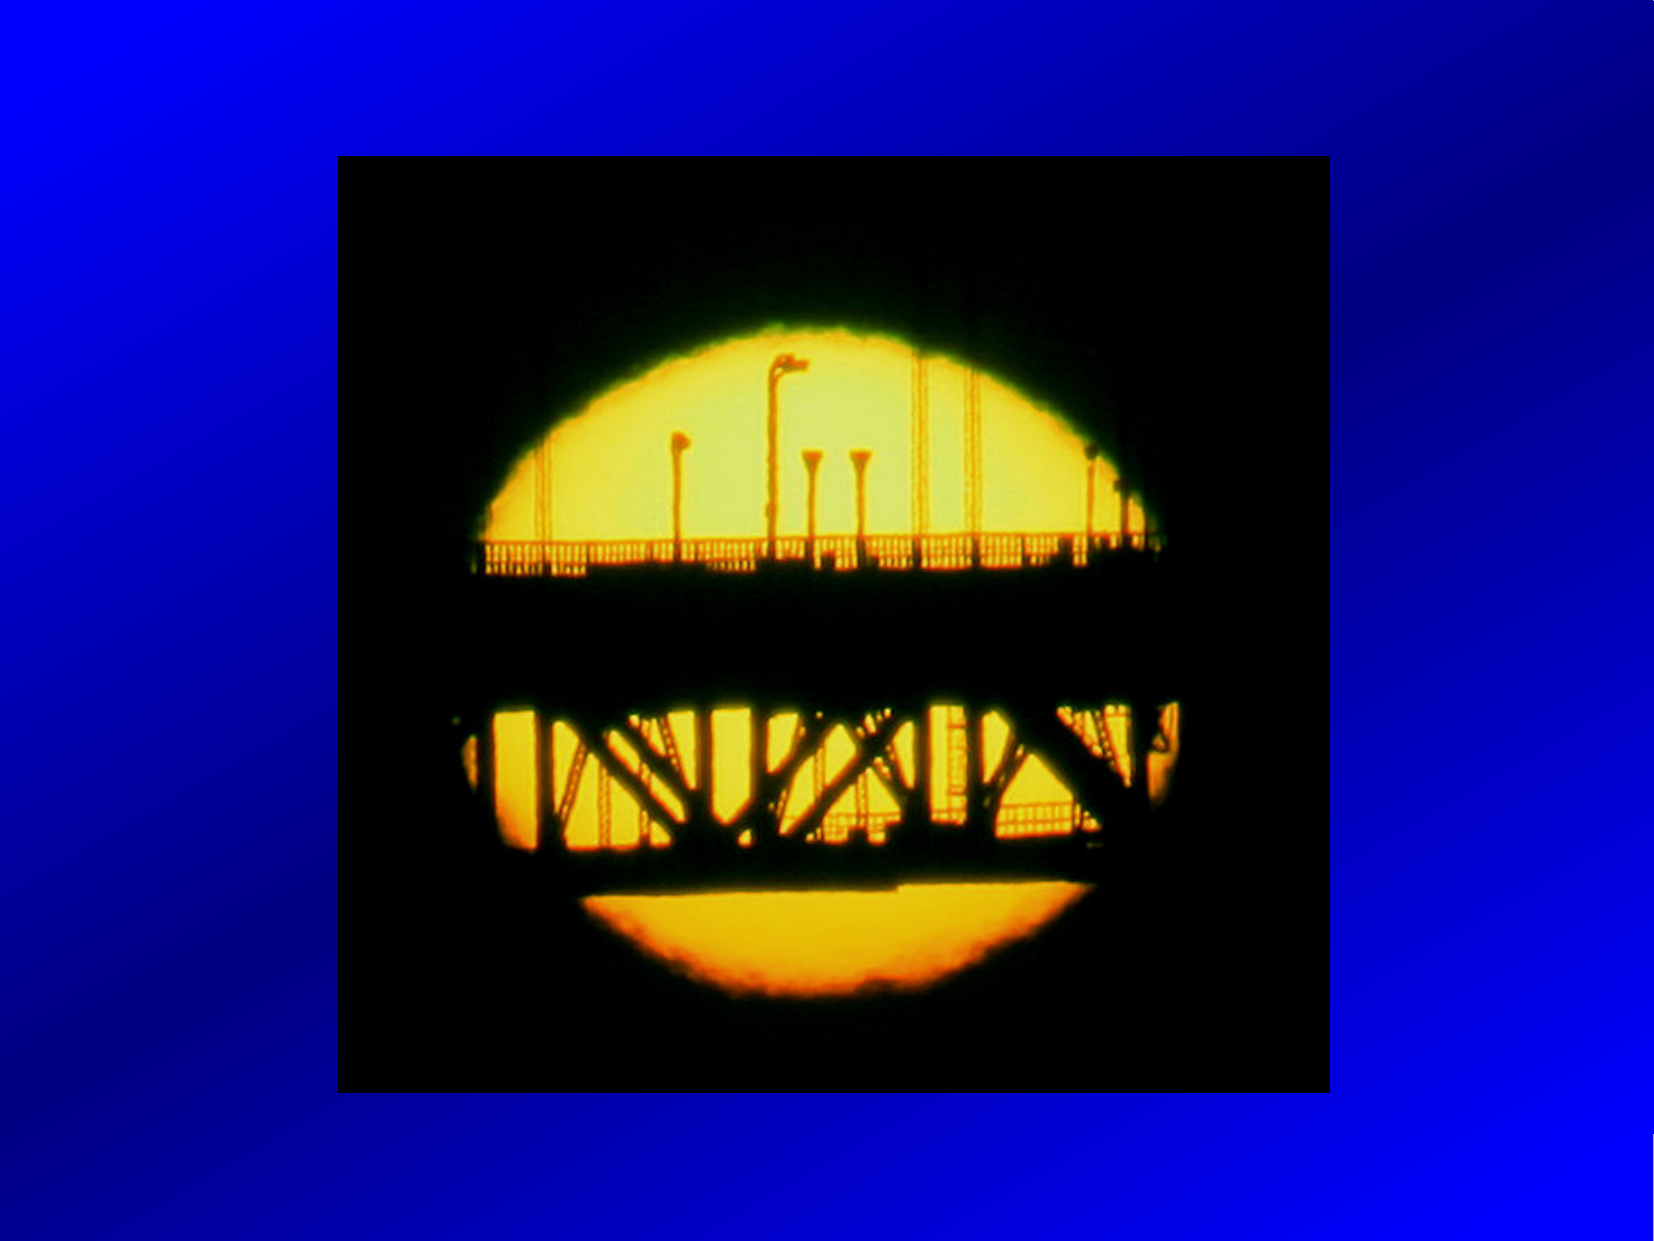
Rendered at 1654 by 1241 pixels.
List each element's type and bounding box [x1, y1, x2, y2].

picture [338, 156, 1330, 1093]
